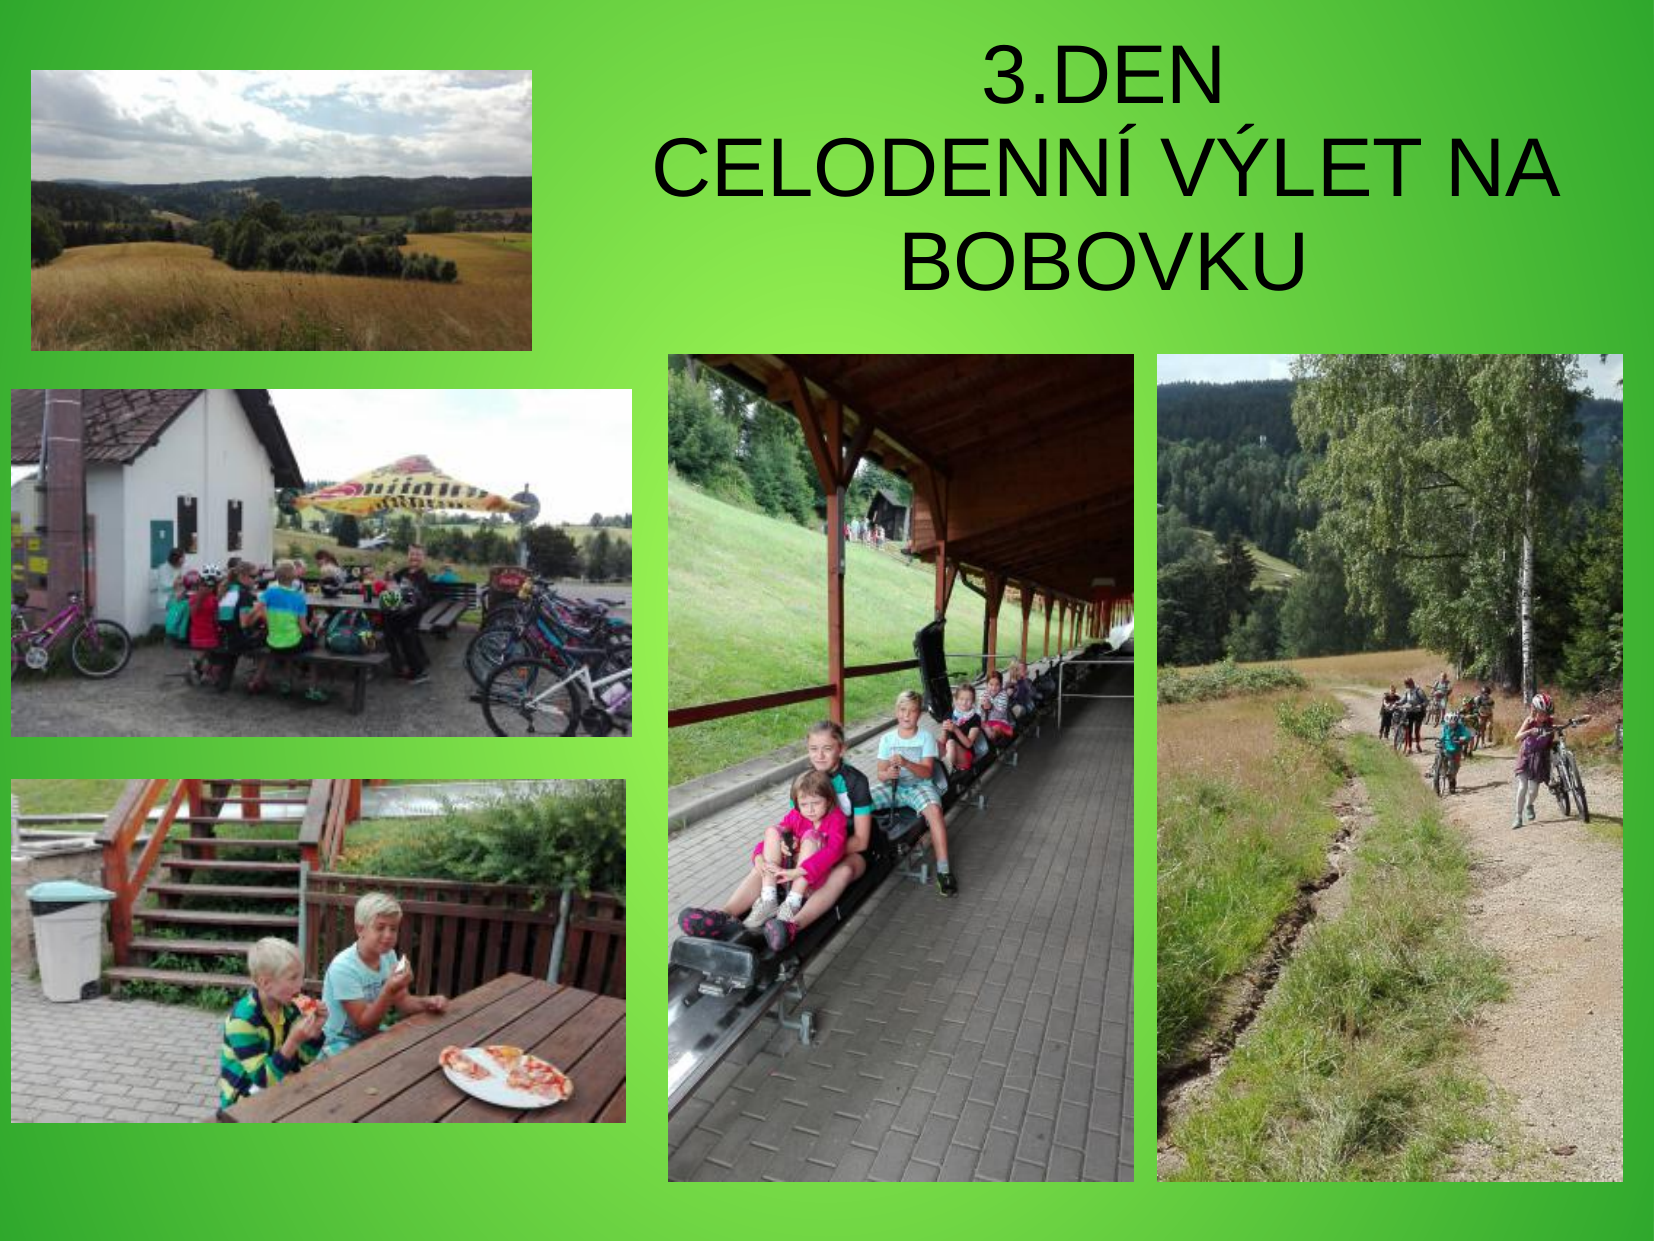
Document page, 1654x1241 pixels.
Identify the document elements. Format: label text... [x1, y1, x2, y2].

picture [11, 779, 626, 1124]
picture [11, 389, 632, 737]
picture [1157, 354, 1623, 1182]
title 3.DEN CELODENNÍ VÝLET NA BOBOVKU [566, 23, 1642, 313]
picture [31, 70, 532, 351]
picture [668, 354, 1134, 1182]
